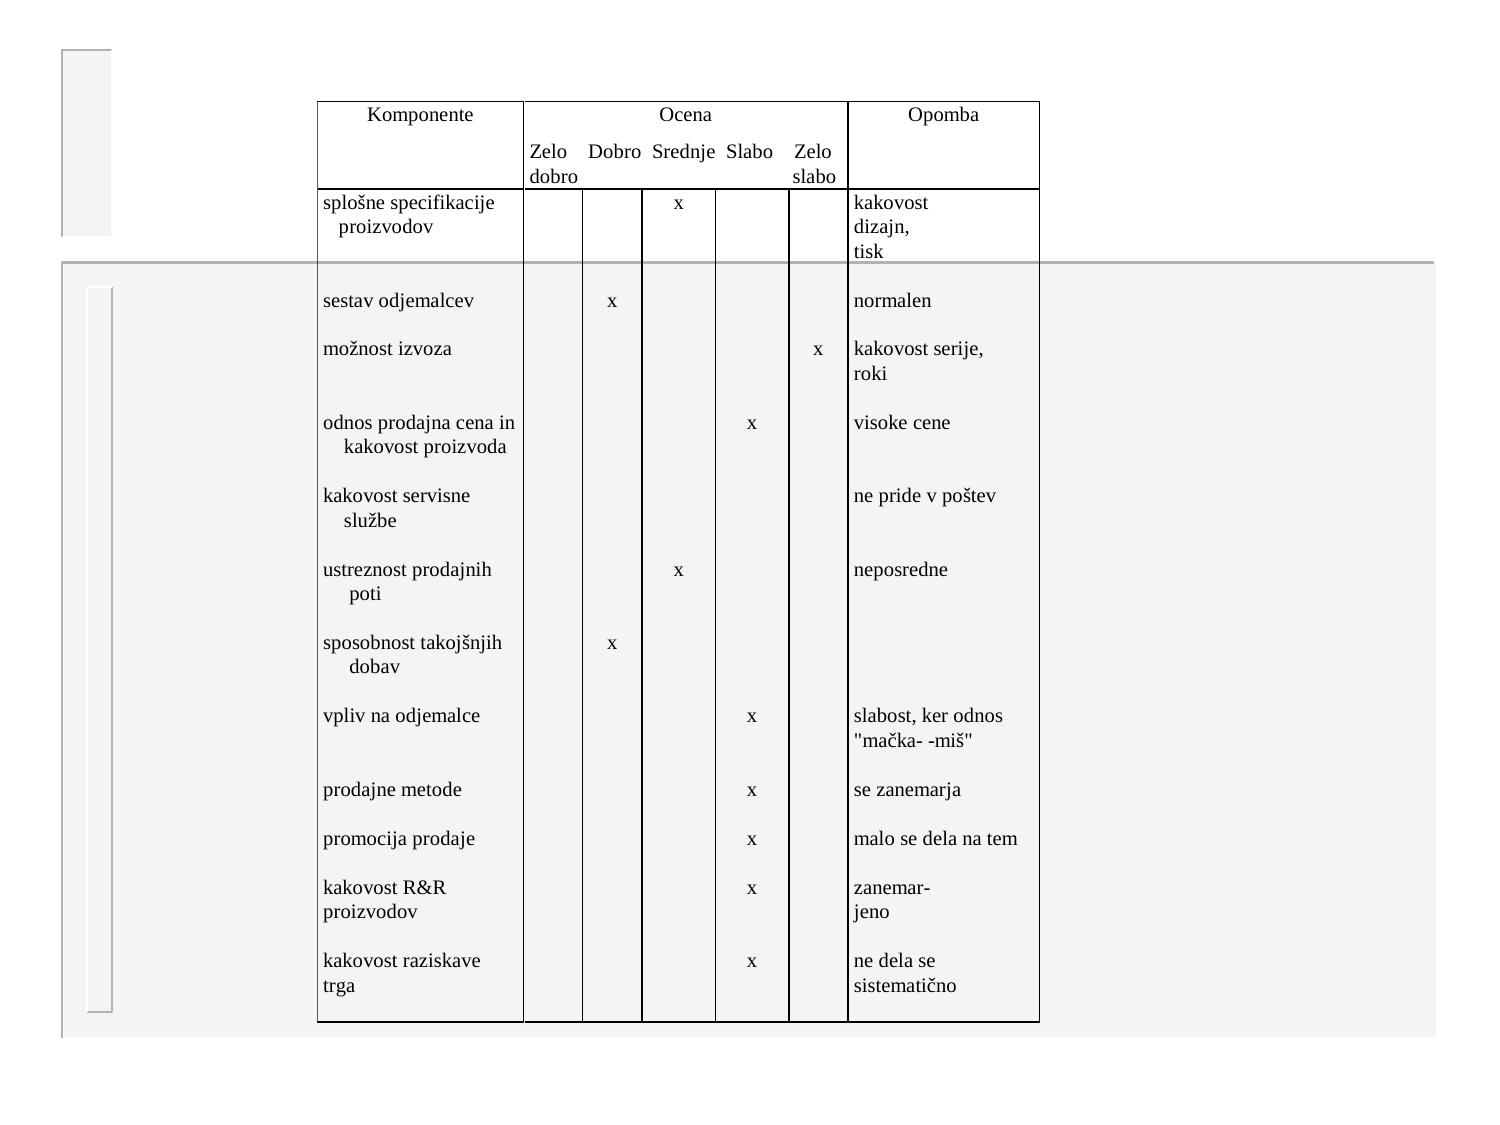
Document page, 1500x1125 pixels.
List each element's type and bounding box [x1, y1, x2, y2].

picture [317, 71, 1188, 1059]
